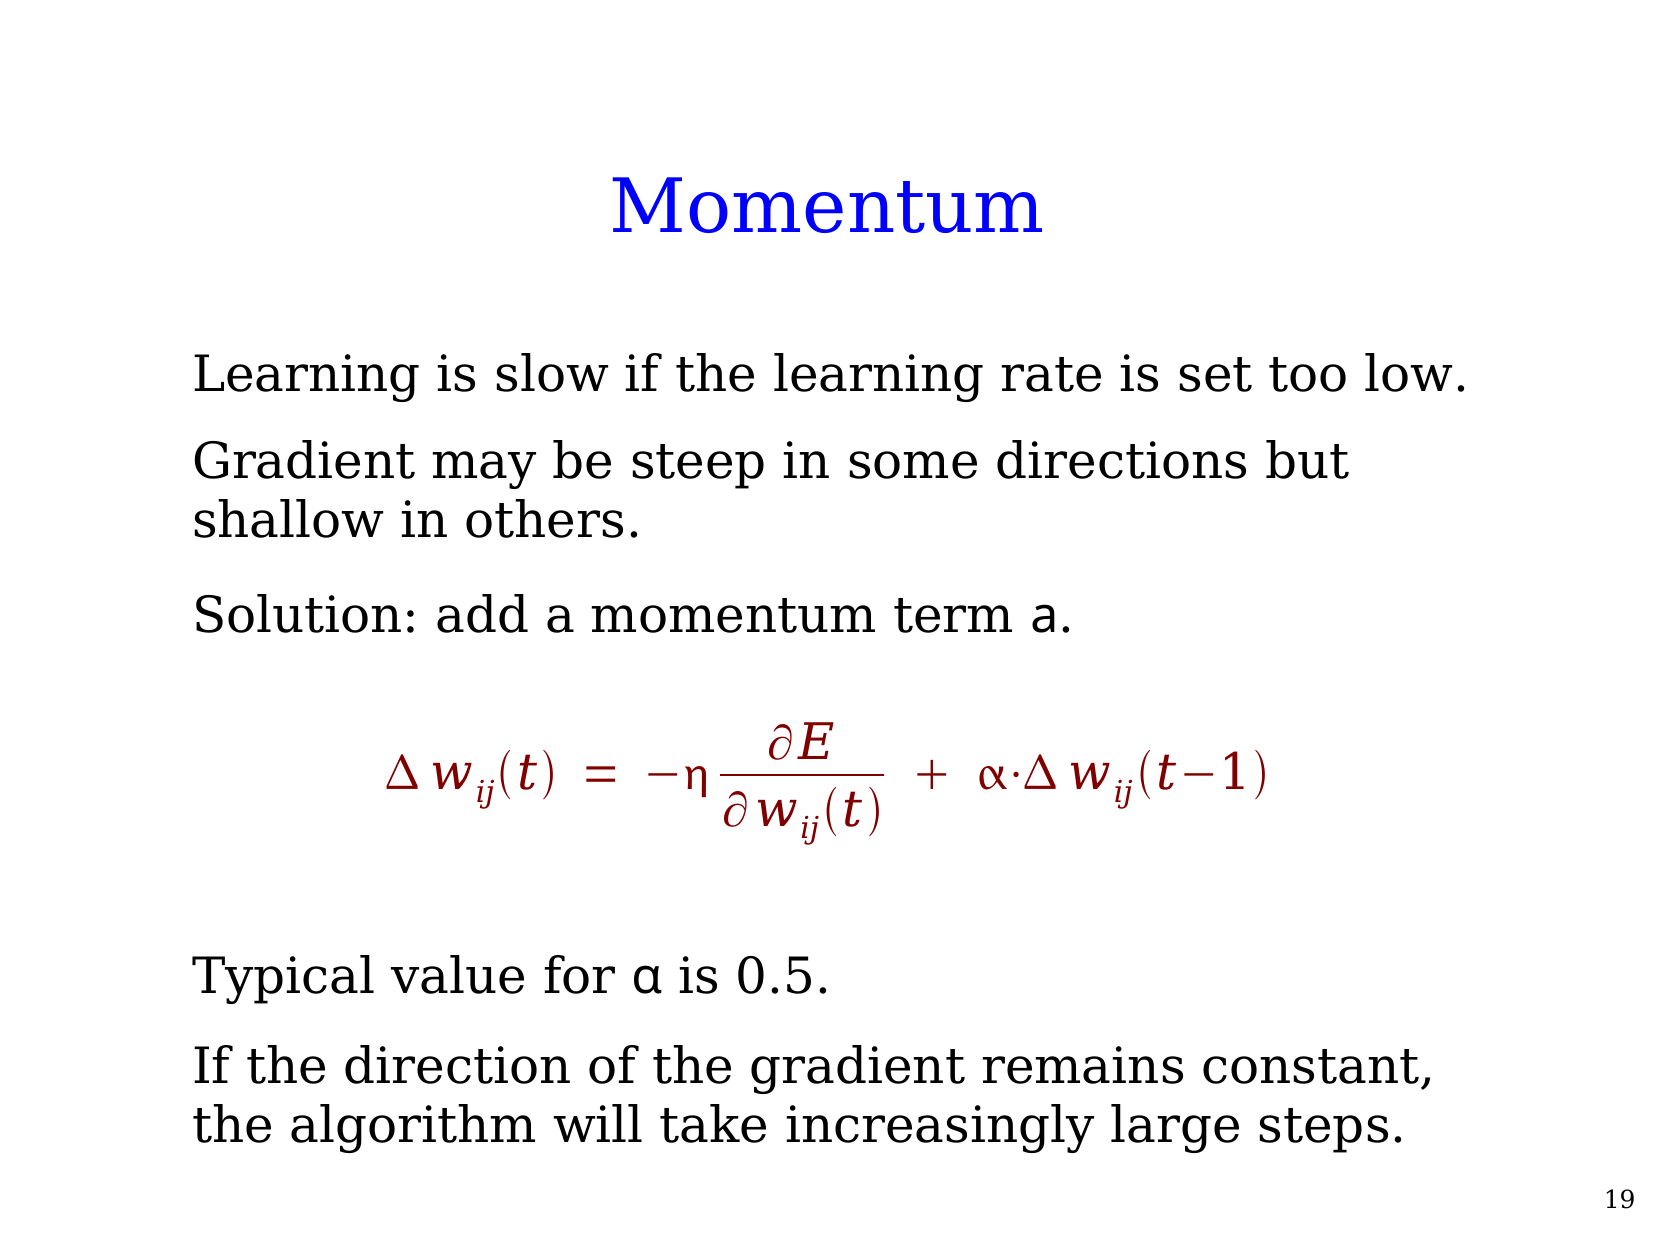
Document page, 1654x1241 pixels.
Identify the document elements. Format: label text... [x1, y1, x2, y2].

list Learning is slow if the learning rate is set too low. Gradient may be steep in some directions but shallow in others. Solution: add a momentum term a. Typical value for α is 0.5. If the direction of the gradient remains constant, the algorithm will take increasingly large steps. [121, 344, 1534, 1155]
chart [379, 712, 1276, 846]
title Momentum [121, 102, 1534, 310]
